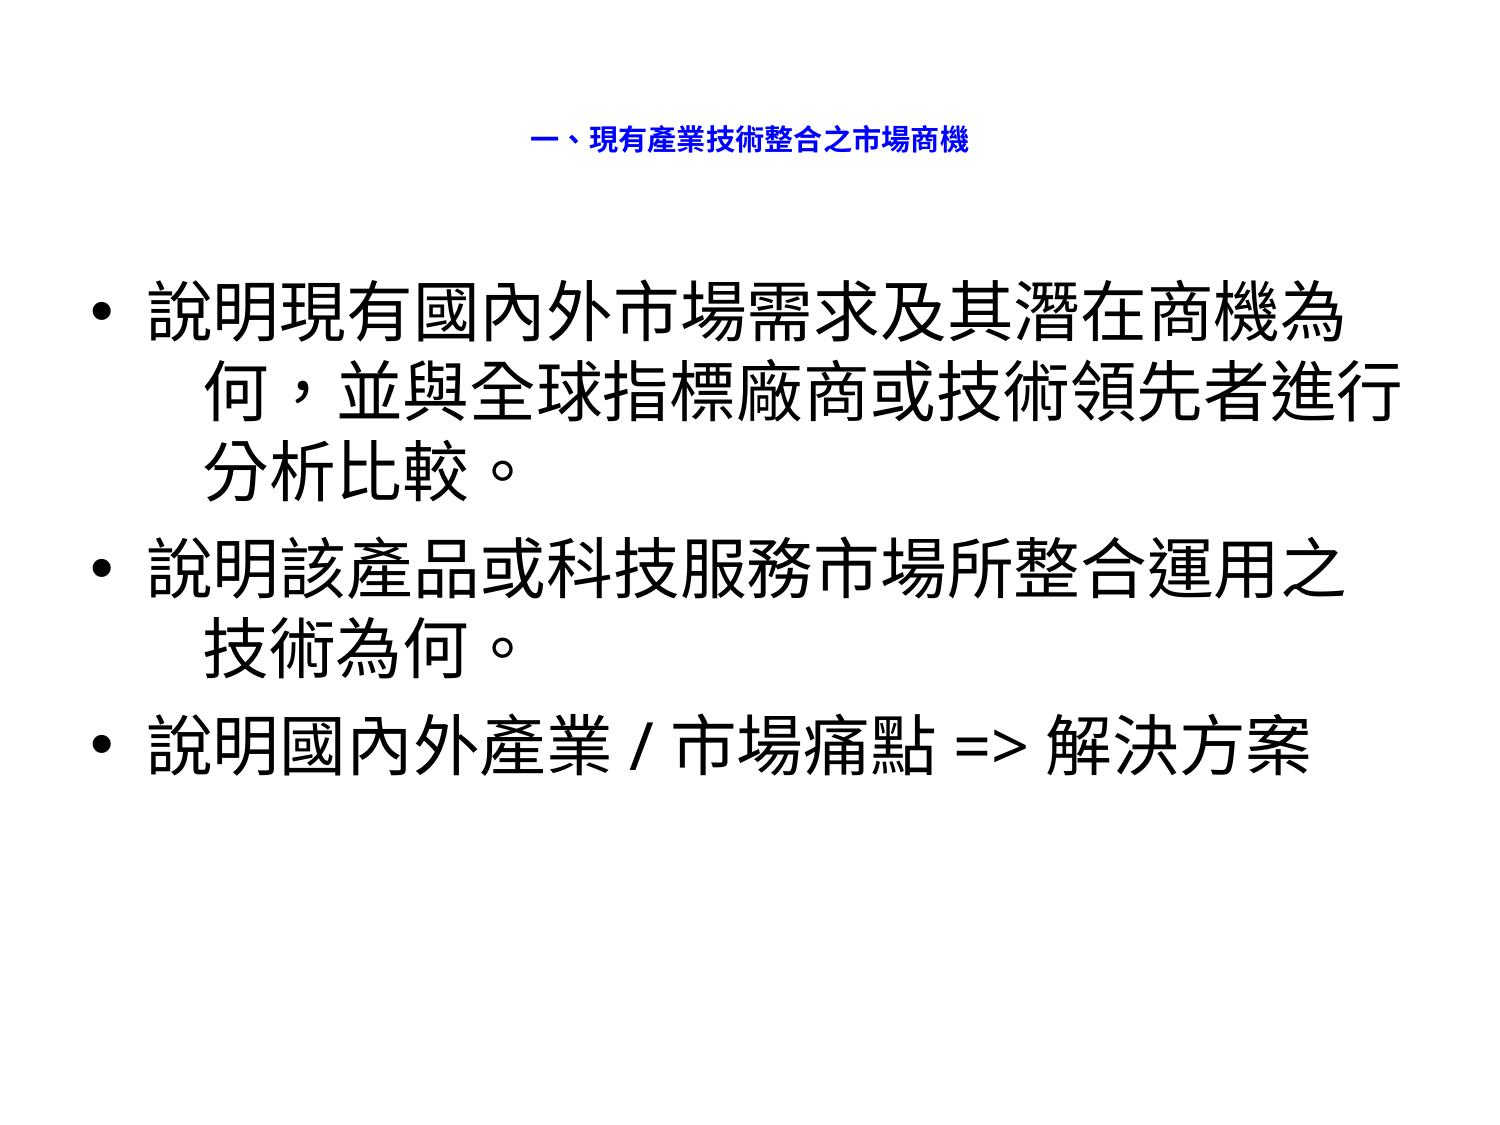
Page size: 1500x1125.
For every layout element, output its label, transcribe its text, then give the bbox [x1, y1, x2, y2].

list 說明現有國內外市場需求及其潛在商機為何，並與全球指標廠商或技術領先者進行分析比較。 說明該產品或科技服務市場所整合運用之技術為何。 說明國內外產業/市場痛點=>解決方案 [74, 219, 1425, 963]
title 一、現有產業技術整合之市場商機 [74, 32, 1425, 219]
